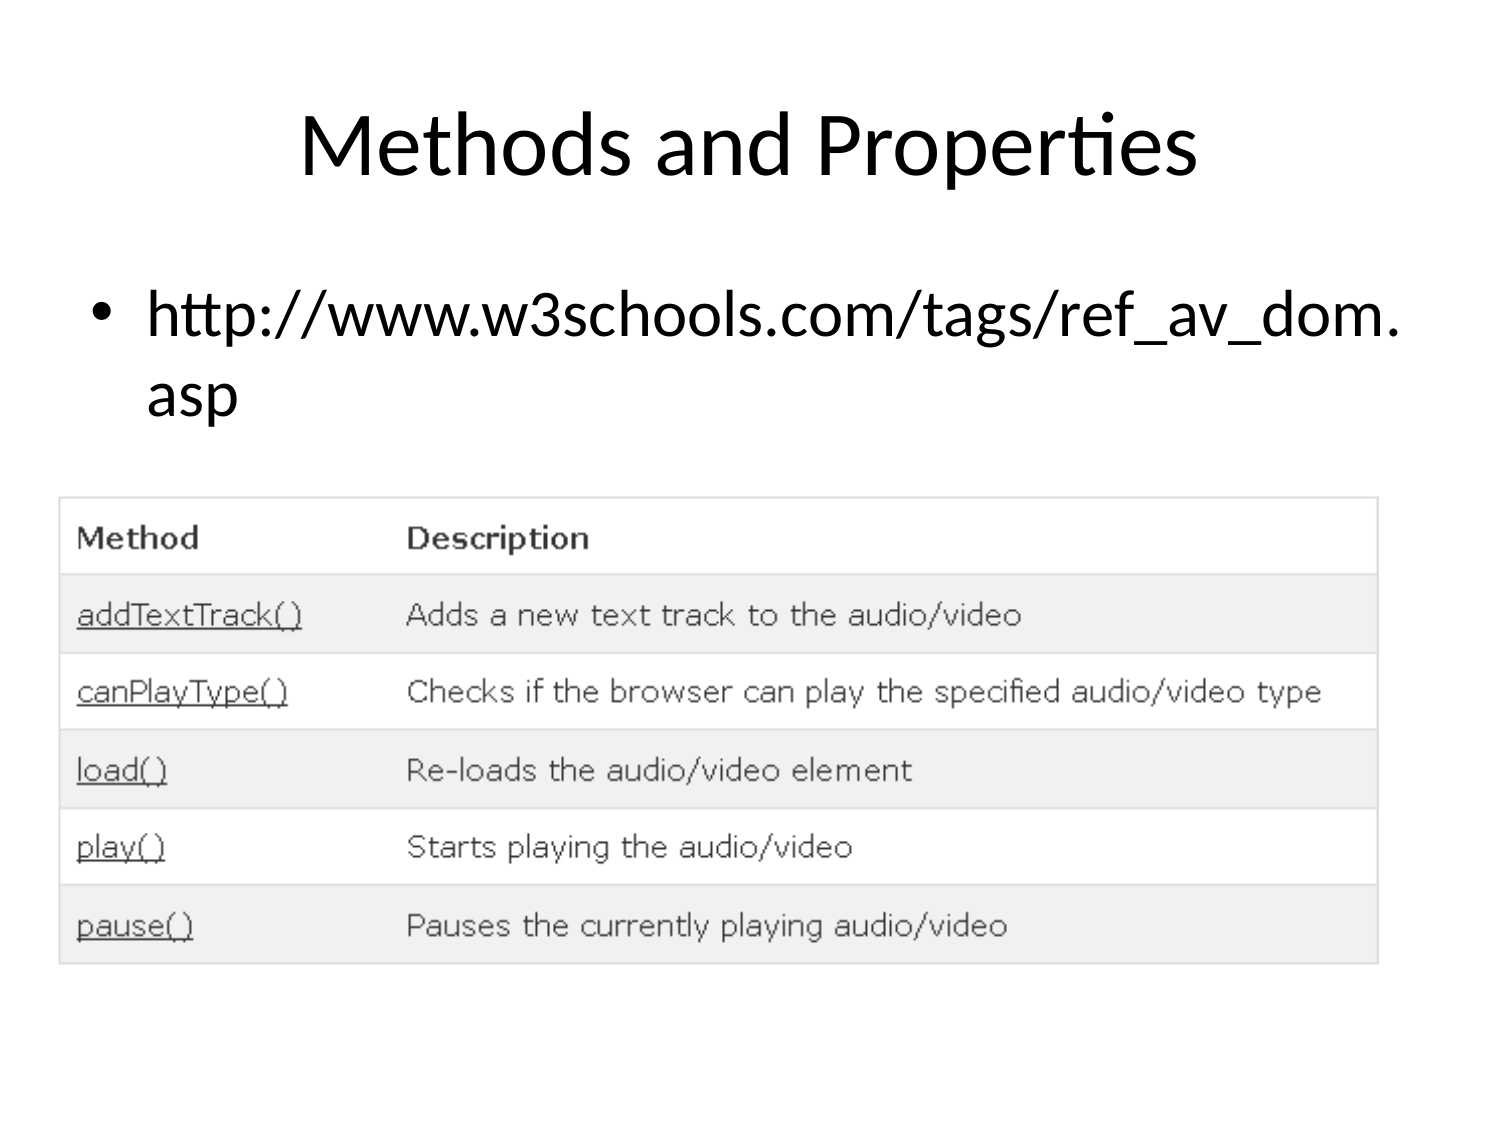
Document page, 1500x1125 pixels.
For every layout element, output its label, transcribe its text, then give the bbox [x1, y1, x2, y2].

list http://www.w3schools.com/tags/ref_av_dom.asp [75, 262, 1425, 1005]
picture [53, 491, 1379, 969]
title Methods and Properties [75, 45, 1425, 233]
